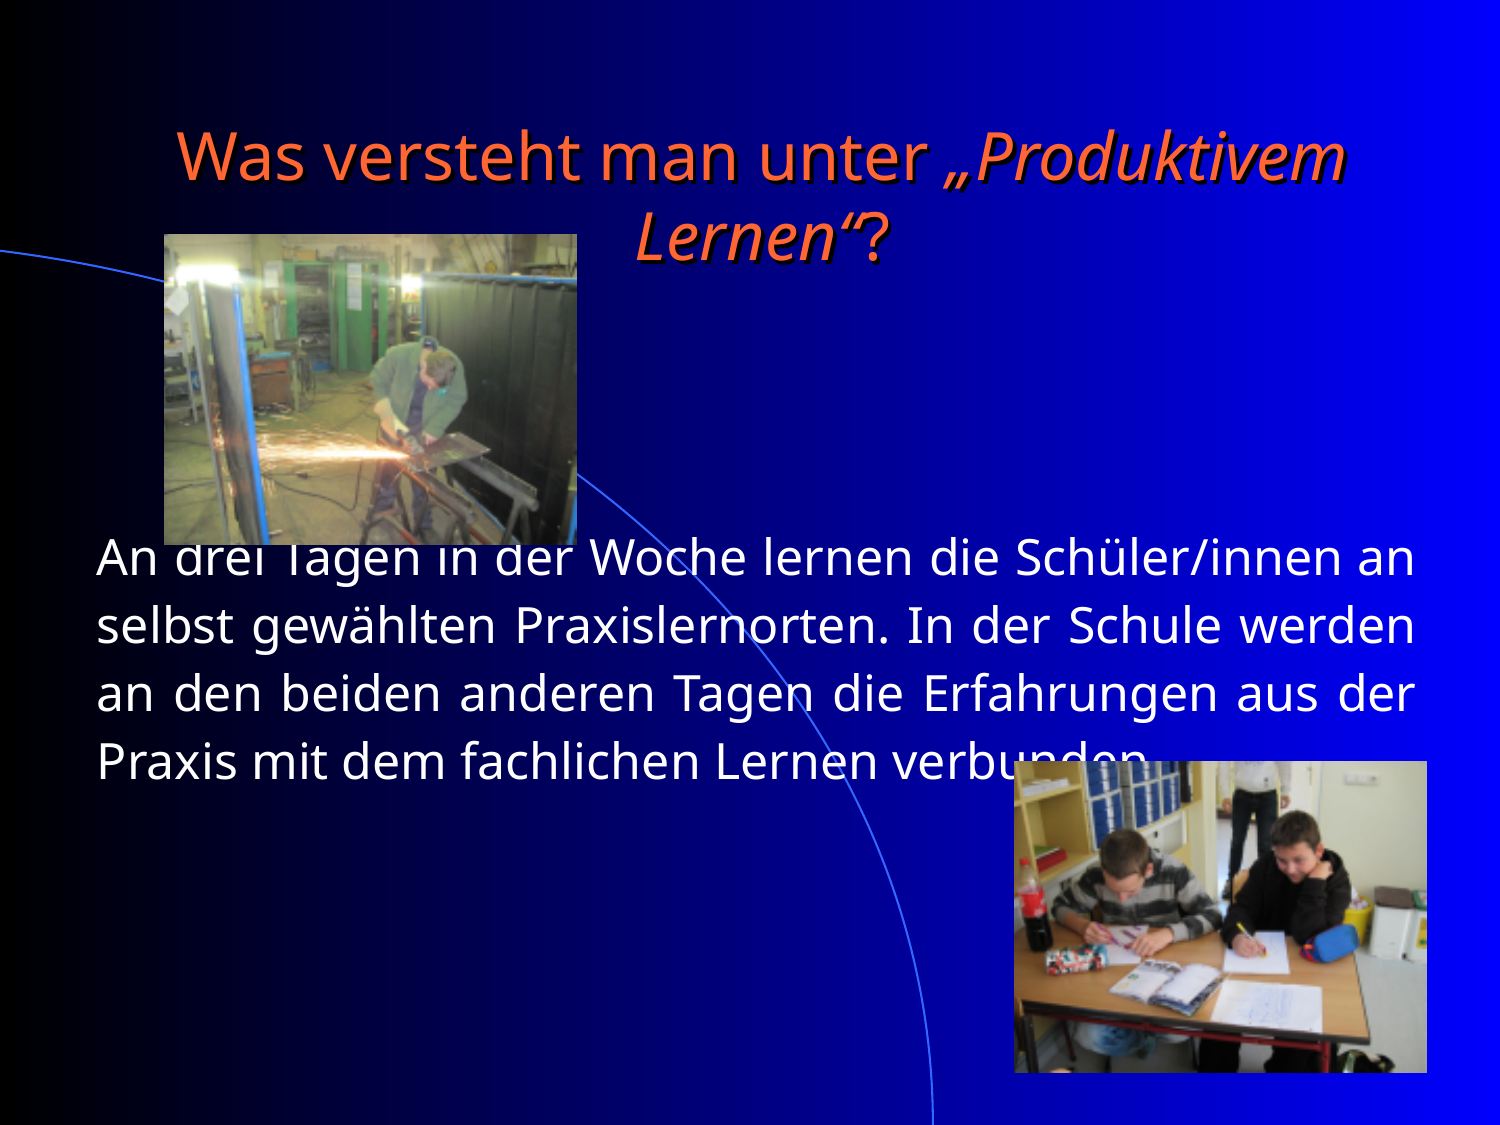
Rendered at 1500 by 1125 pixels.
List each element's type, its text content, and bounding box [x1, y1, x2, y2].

picture [164, 234, 577, 545]
title Was versteht man unter „Produktivem Lernen“? [50, 99, 1476, 288]
text_box An drei Tagen in der Woche lernen die Schüler/innen an selbst gewählten Praxislernorten. In der Schule werden an den beiden anderen Tagen die Erfahrungen aus der Praxis mit dem fachlichen Lernen verbunden. [82, 513, 1445, 865]
picture [1014, 761, 1427, 1073]
